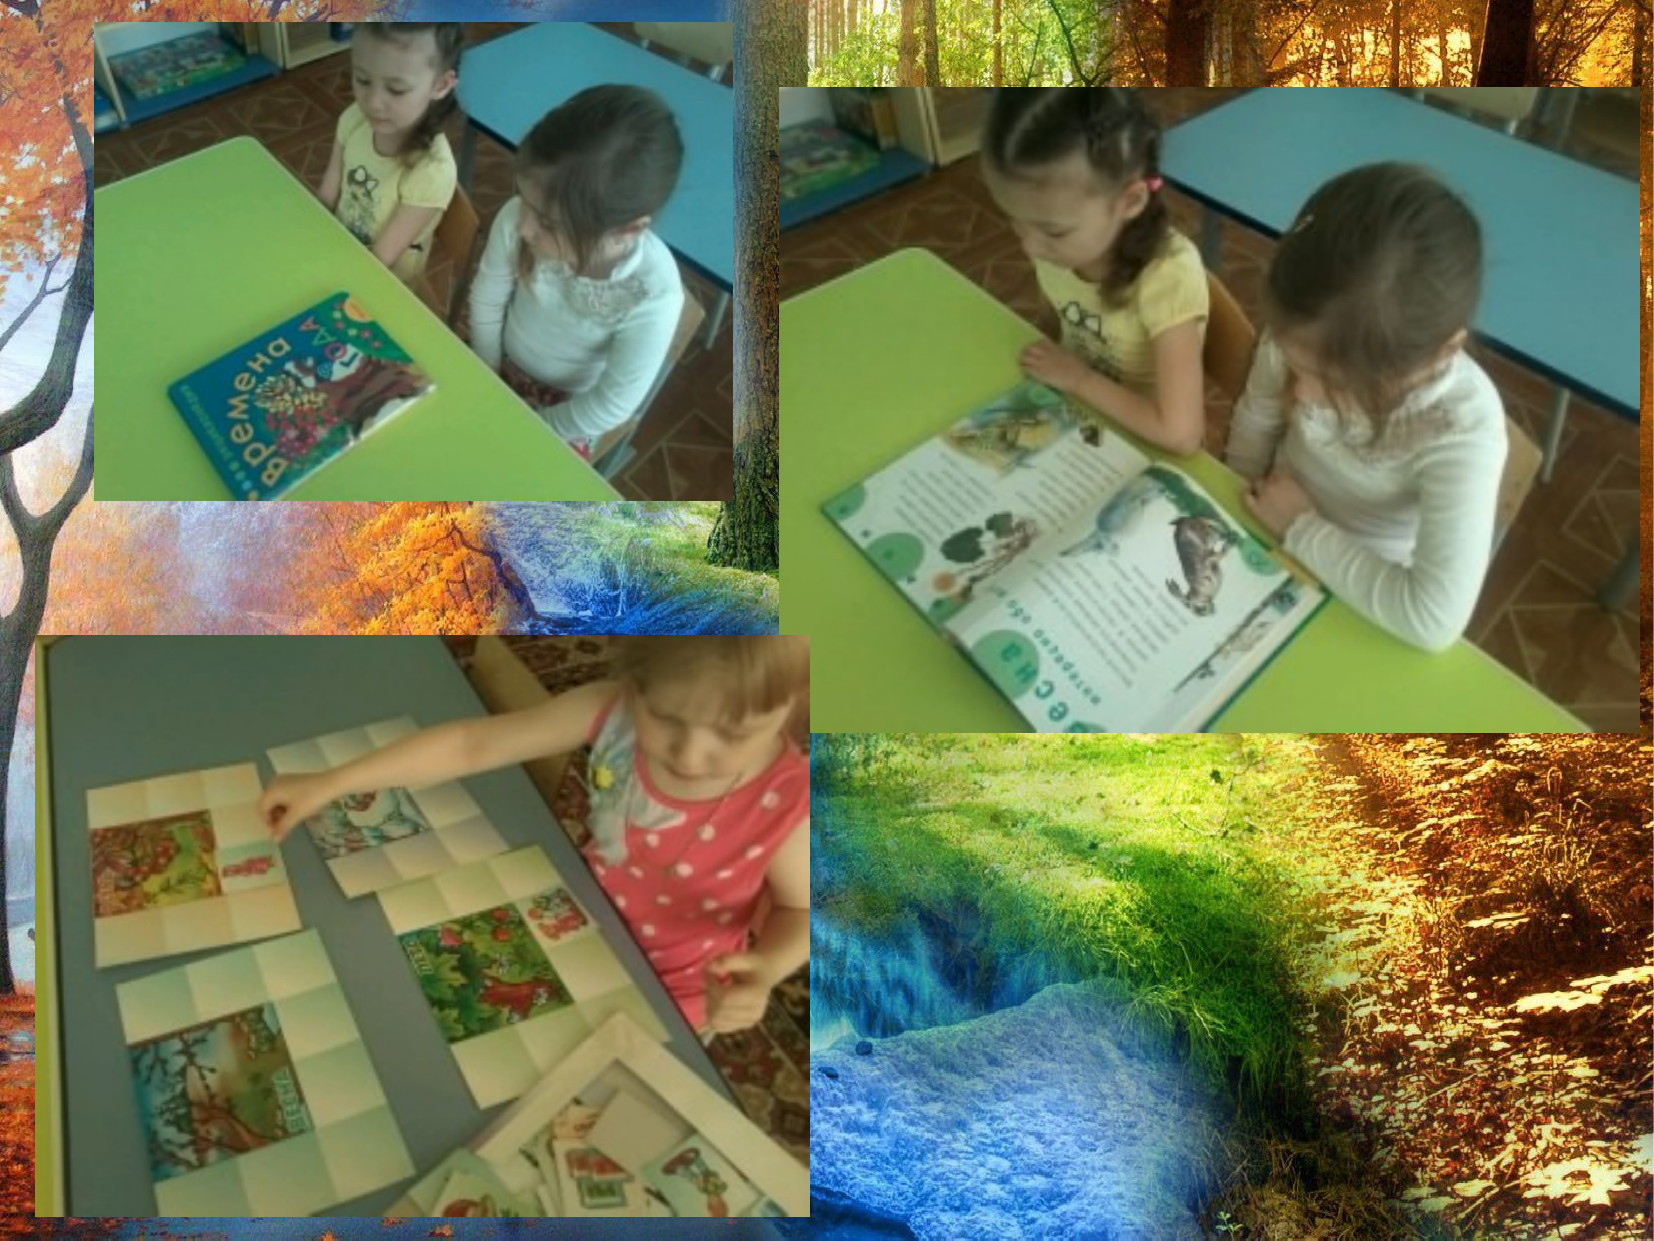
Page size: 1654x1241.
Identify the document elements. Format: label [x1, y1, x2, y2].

picture [0, 0, 1654, 1241]
text_box [810, 733, 1016, 784]
